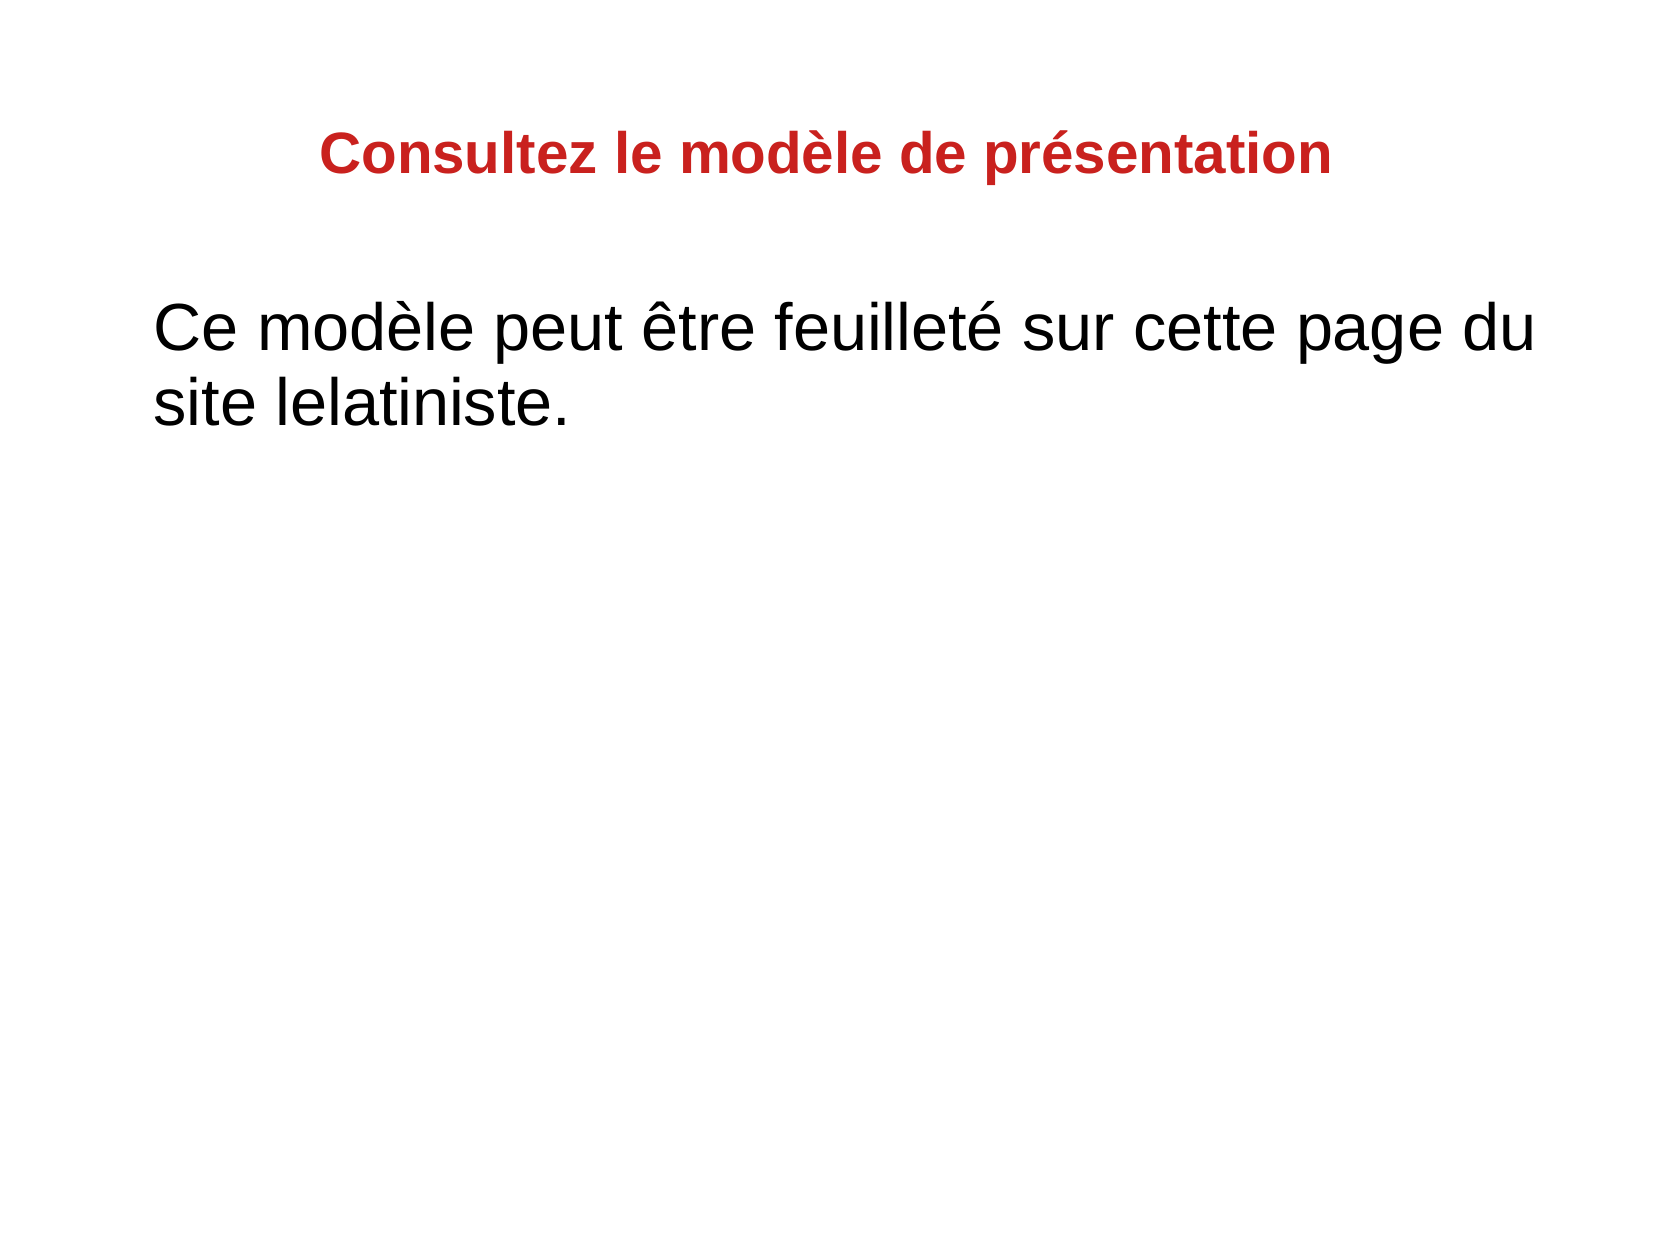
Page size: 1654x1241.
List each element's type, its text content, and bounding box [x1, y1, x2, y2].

list Ce modèle peut être feuilleté sur cette page du site lelatiniste. [82, 290, 1571, 1109]
title Consultez le modèle de présentation [82, 49, 1571, 257]
